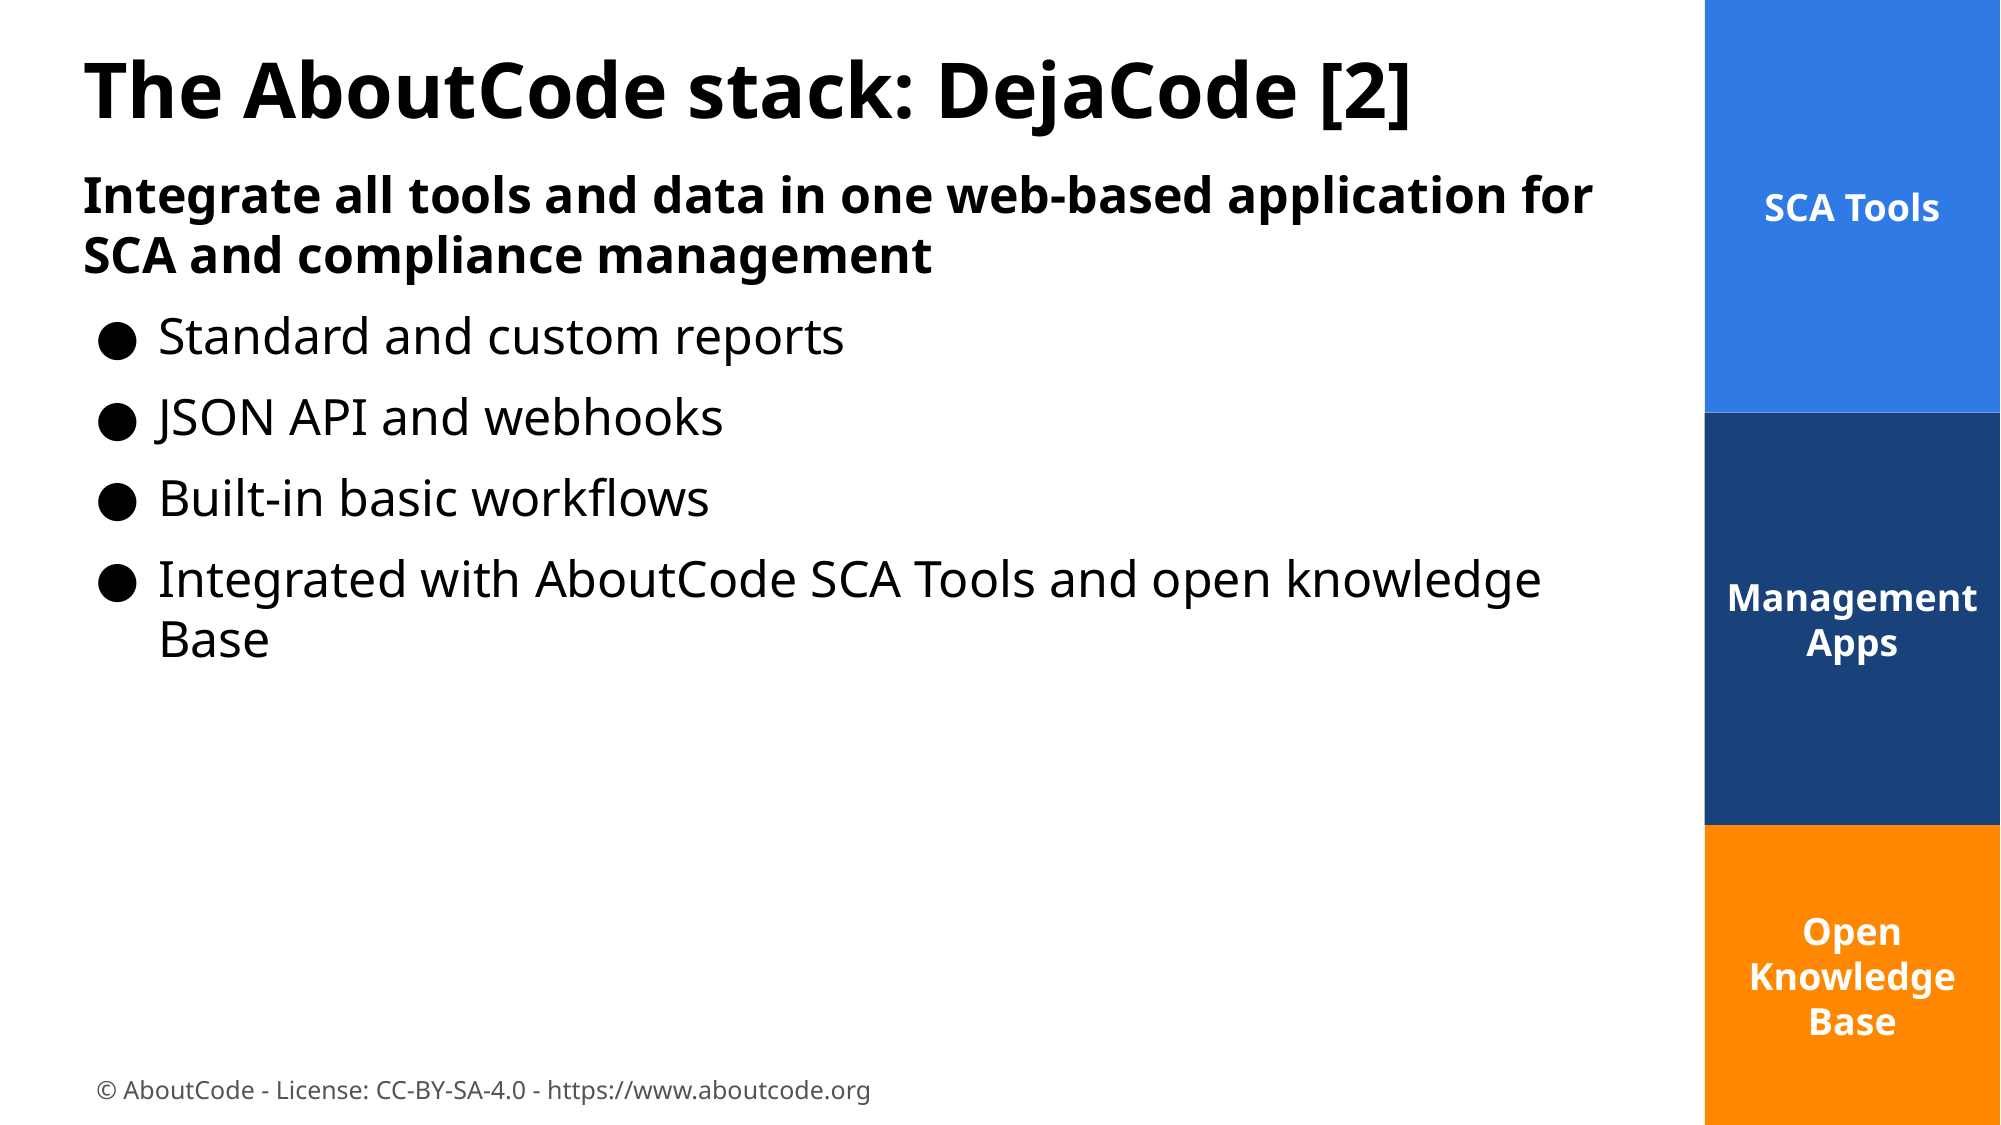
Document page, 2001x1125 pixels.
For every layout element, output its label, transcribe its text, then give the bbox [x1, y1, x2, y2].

text_box SCA Tools [1704, 0, 2000, 413]
text_box Open Knowledge Base [1704, 825, 2000, 1125]
text_box Management Apps [1704, 413, 2000, 825]
title The AboutCode stack: DejaCode [2] [68, 23, 1704, 149]
list Integrate all tools and data in one web-based application for SCA and compliance management Standard and custom reports JSON API and webhooks Built-in basic workflows Integrated with AboutCode SCA Tools and open knowledge Base [68, 148, 1653, 1000]
